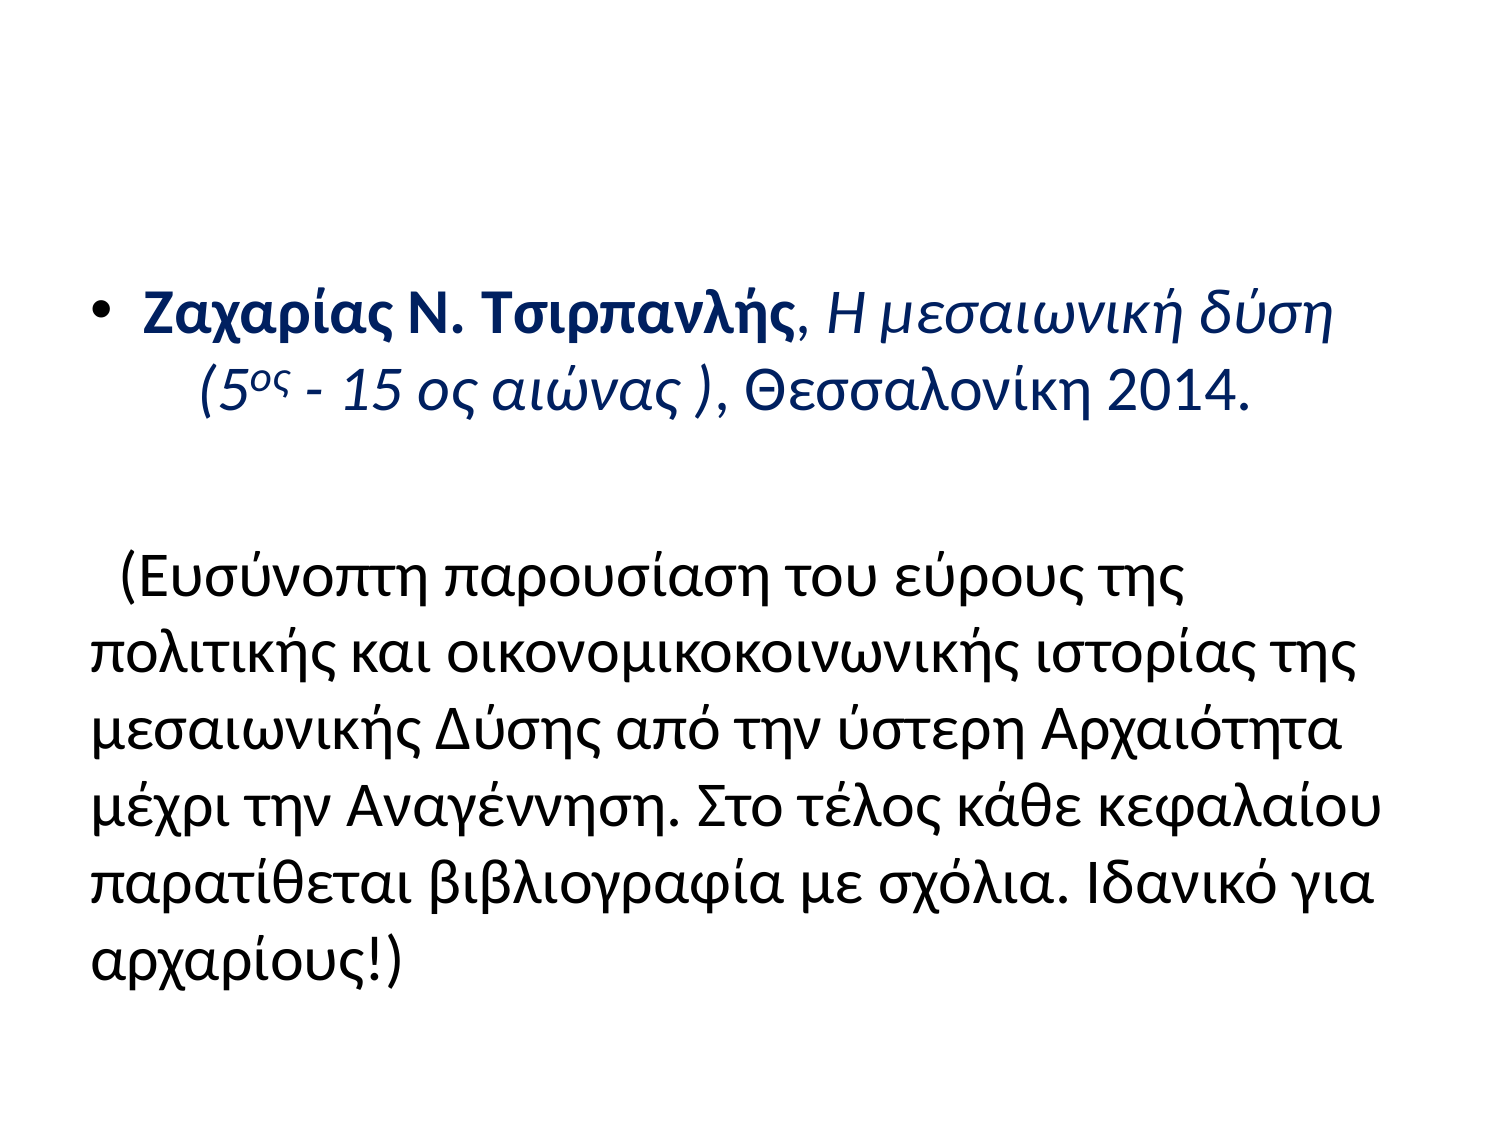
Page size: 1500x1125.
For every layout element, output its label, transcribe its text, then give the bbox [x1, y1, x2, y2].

list Ζαχαρίας Ν. Τσιρπανλής, Η μεσαιωνική δύση (5ος - 15 ος αιώνας ), Θεσσαλονίκη 2014. (Ευσύνοπτη παρουσίαση του εύρους της πολιτικής και οικονομικοκοινωνικής ιστορίας της μεσαιωνικής Δύσης από την ύστερη Αρχαιότητα μέχρι την Αναγέννηση. Στο τέλος κάθε κεφαλαίου παρατίθεται βιβλιογραφία με σχόλια. Ιδανικό για αρχαρίους!) [75, 262, 1426, 1005]
